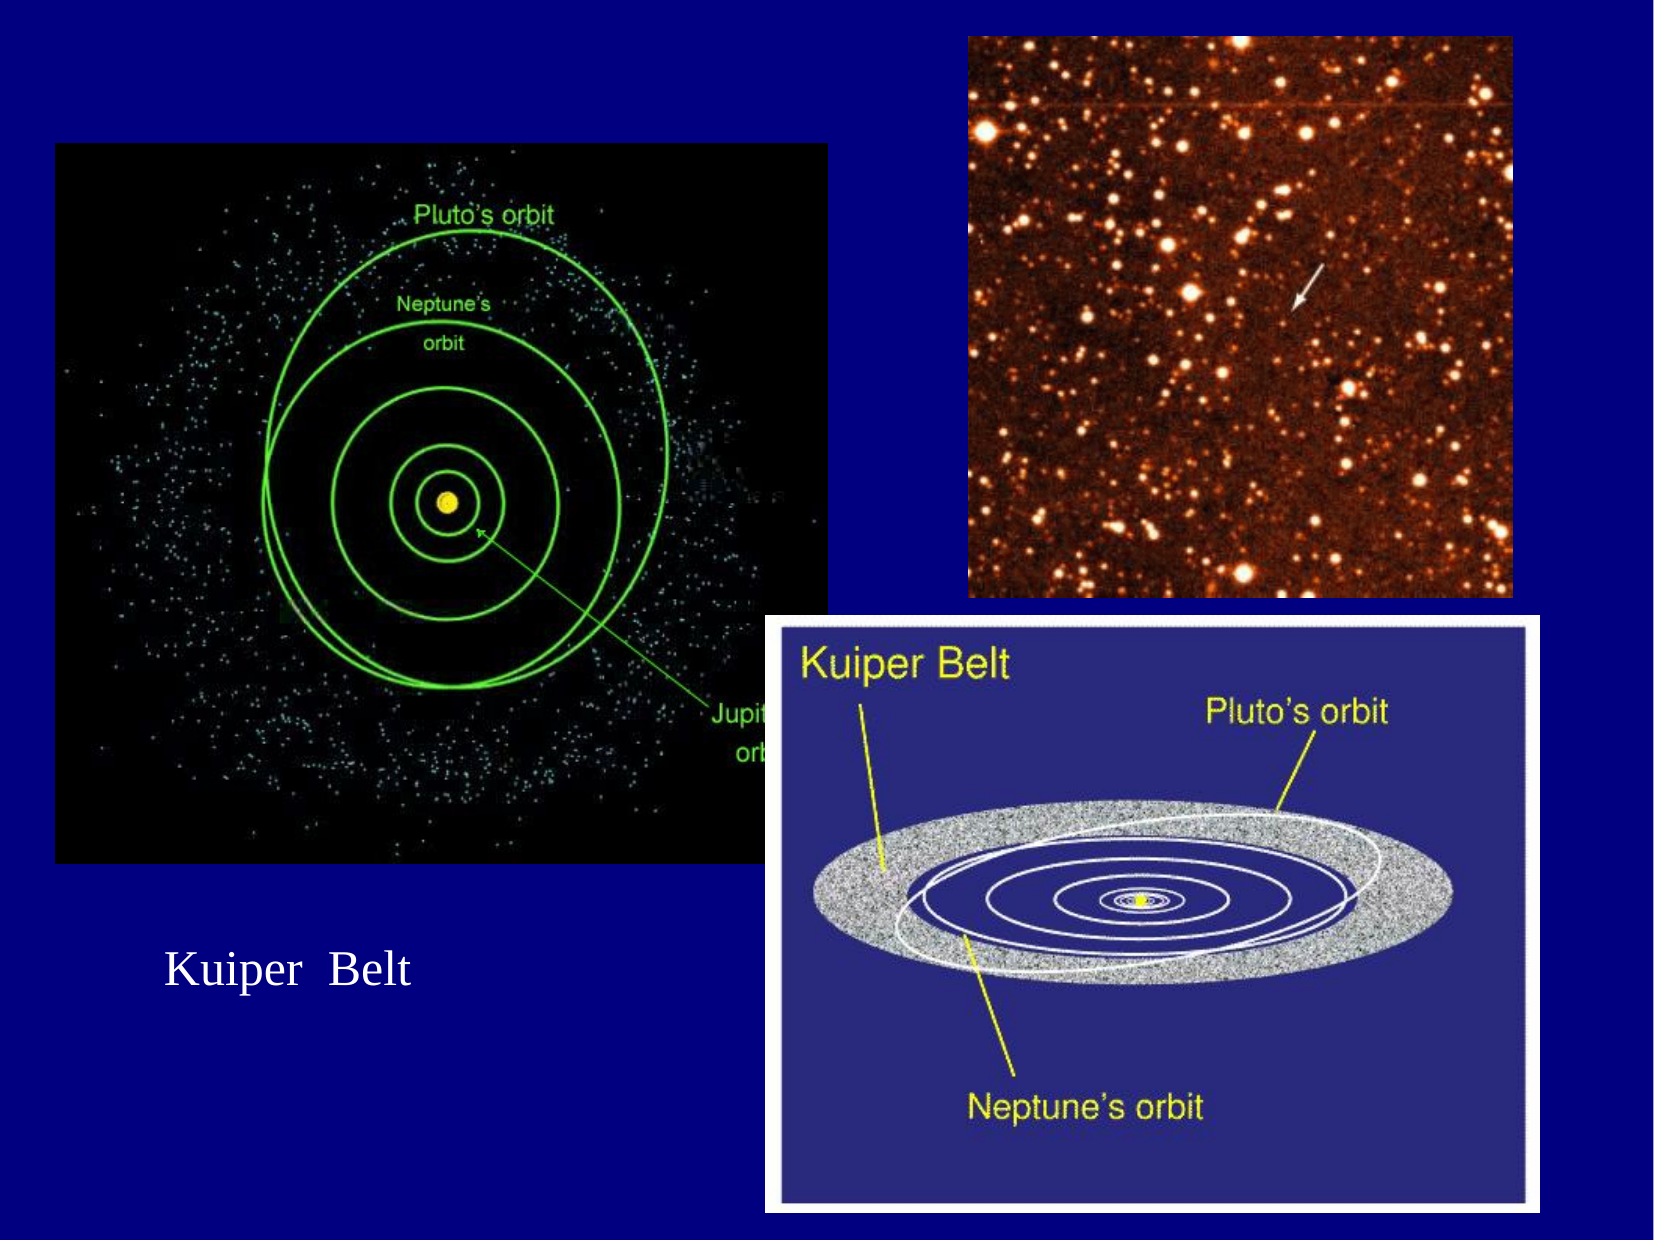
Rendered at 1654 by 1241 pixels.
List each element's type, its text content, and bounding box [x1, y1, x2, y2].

picture [55, 143, 1540, 1213]
text_box Kuiper Belt [164, 941, 412, 997]
picture [968, 36, 1513, 598]
